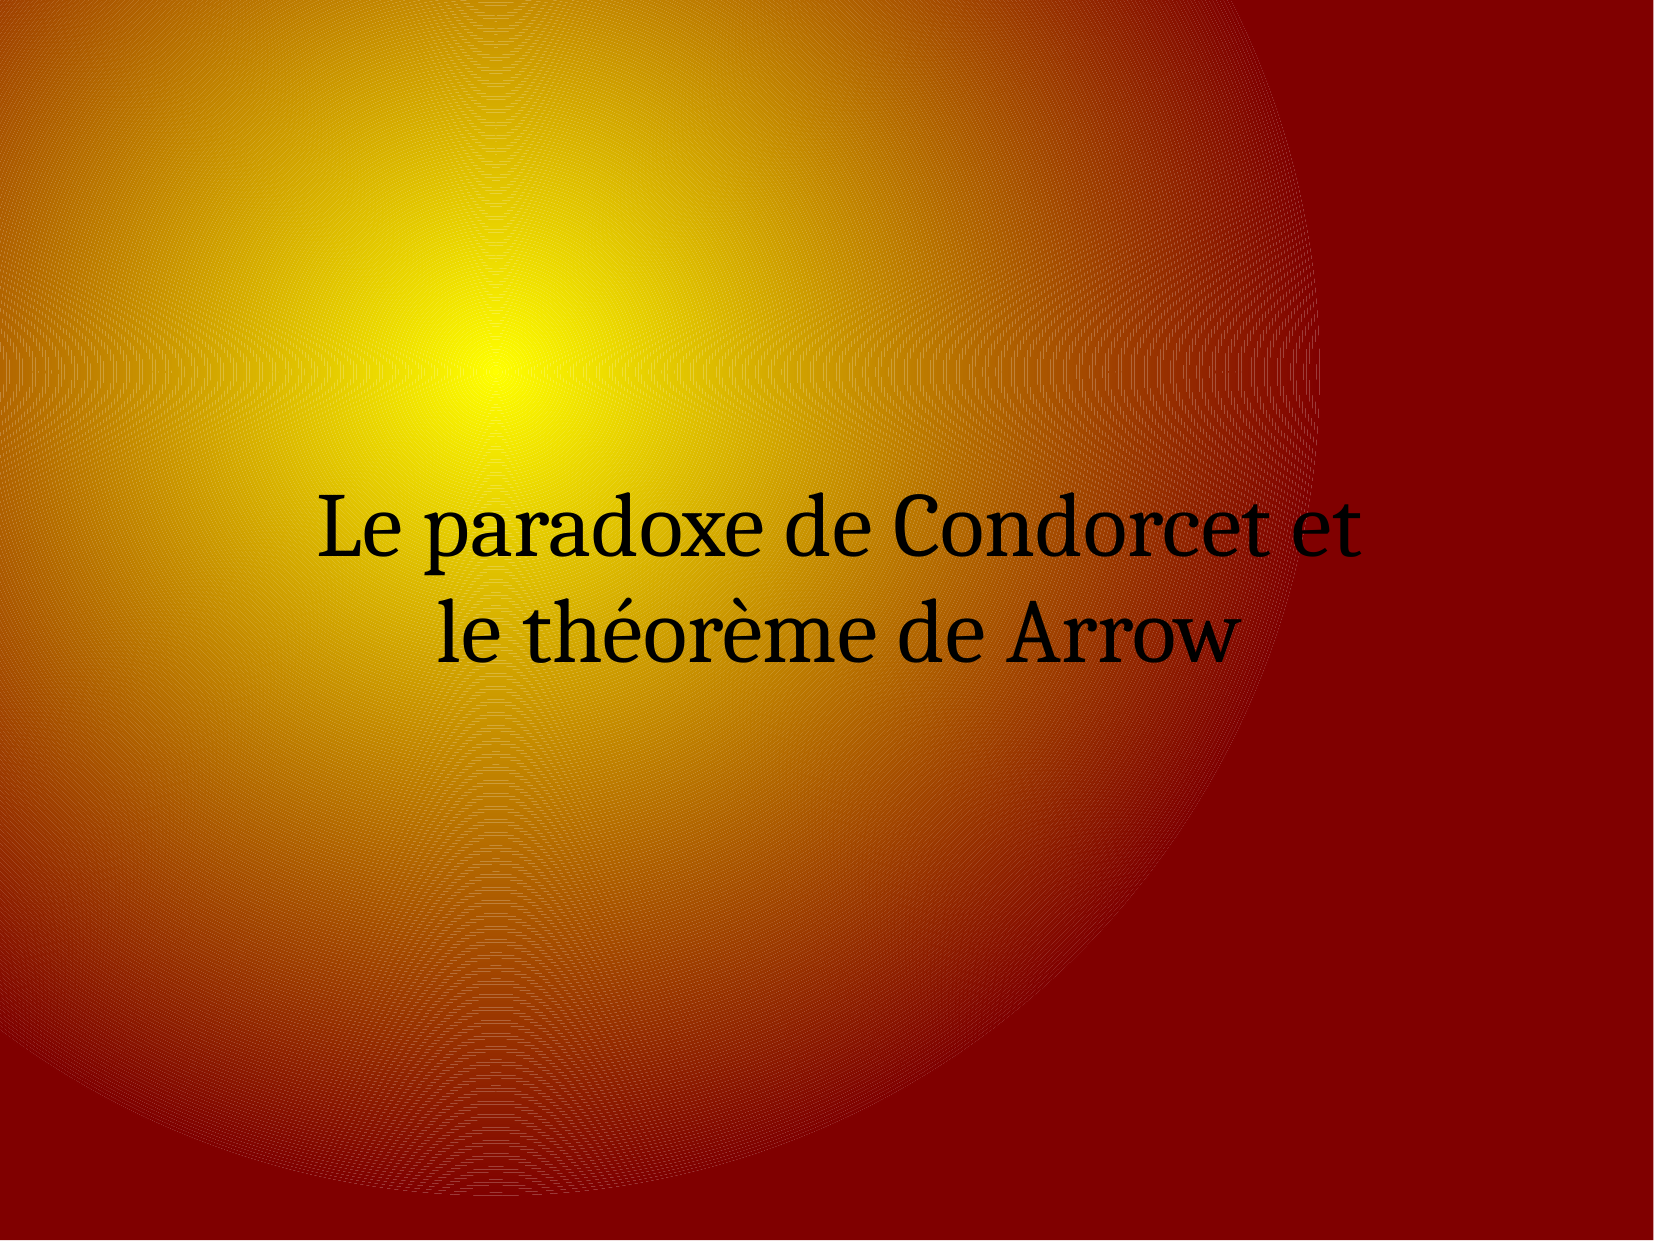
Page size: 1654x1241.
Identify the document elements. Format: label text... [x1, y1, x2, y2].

text_box Le paradoxe de Condorcet et le théorème de Arrow [293, 467, 1386, 851]
